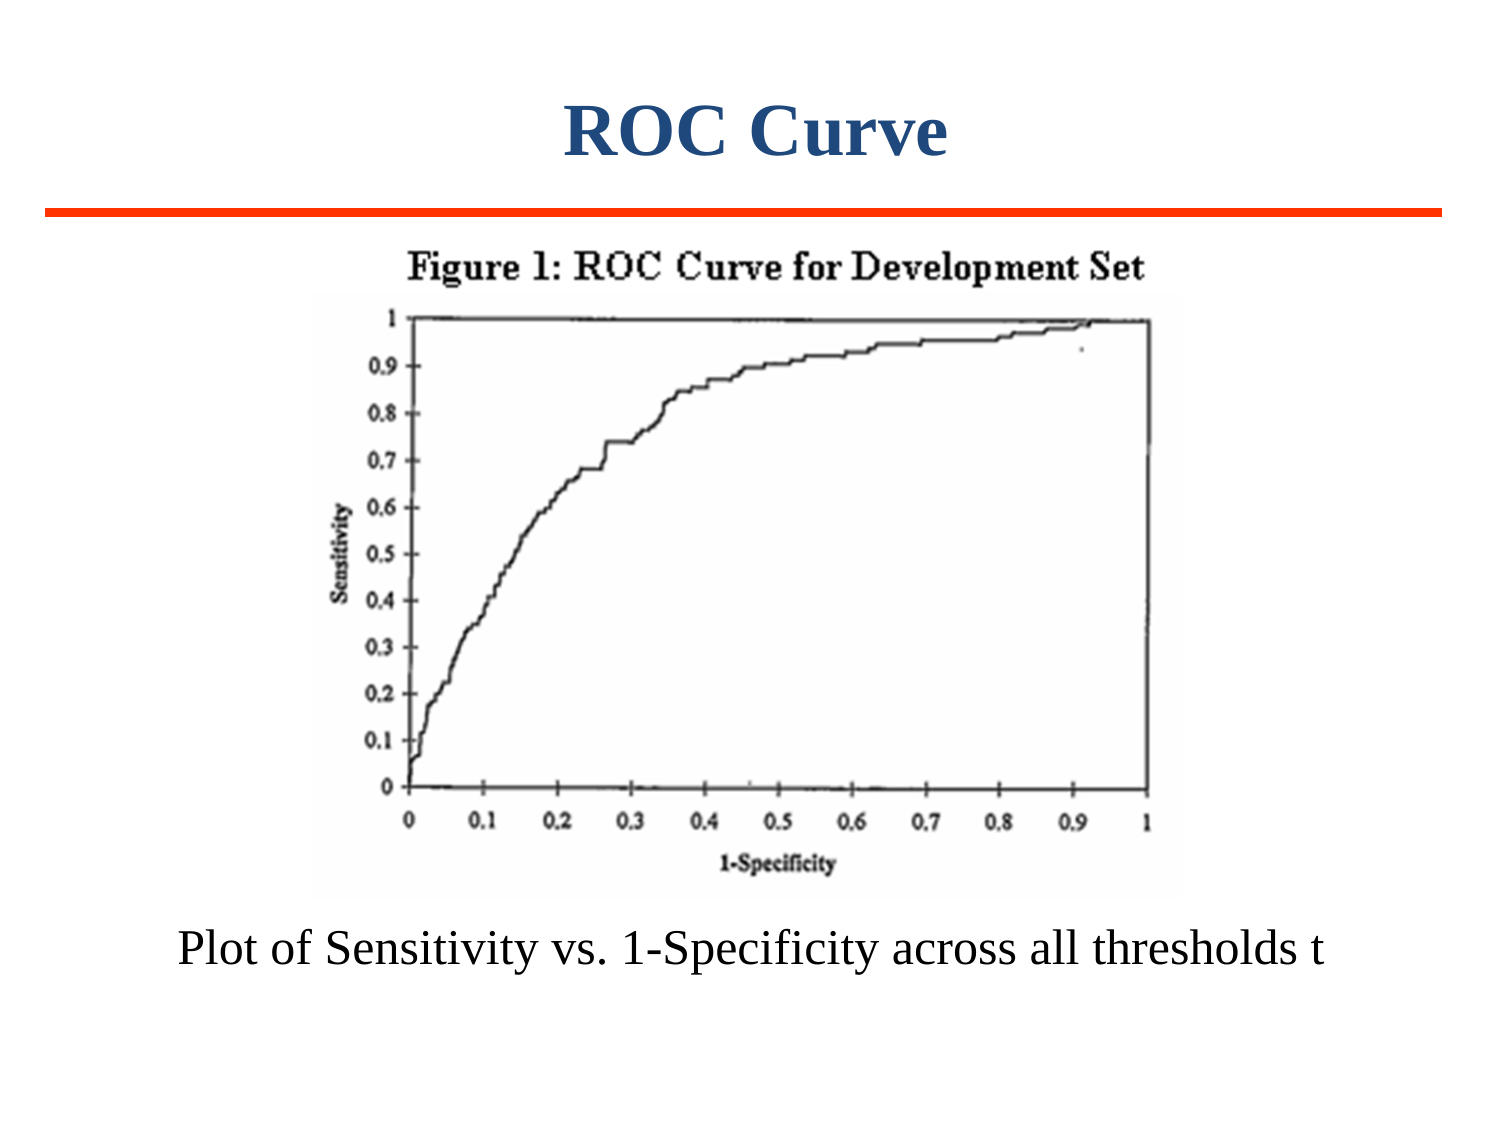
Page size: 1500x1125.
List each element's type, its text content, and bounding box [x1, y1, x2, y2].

picture [307, 228, 1192, 899]
text_box ROC Curve [99, 37, 1413, 208]
text_box Plot of Sensitivity vs. 1-Specificity across all thresholds t [162, 906, 1375, 982]
